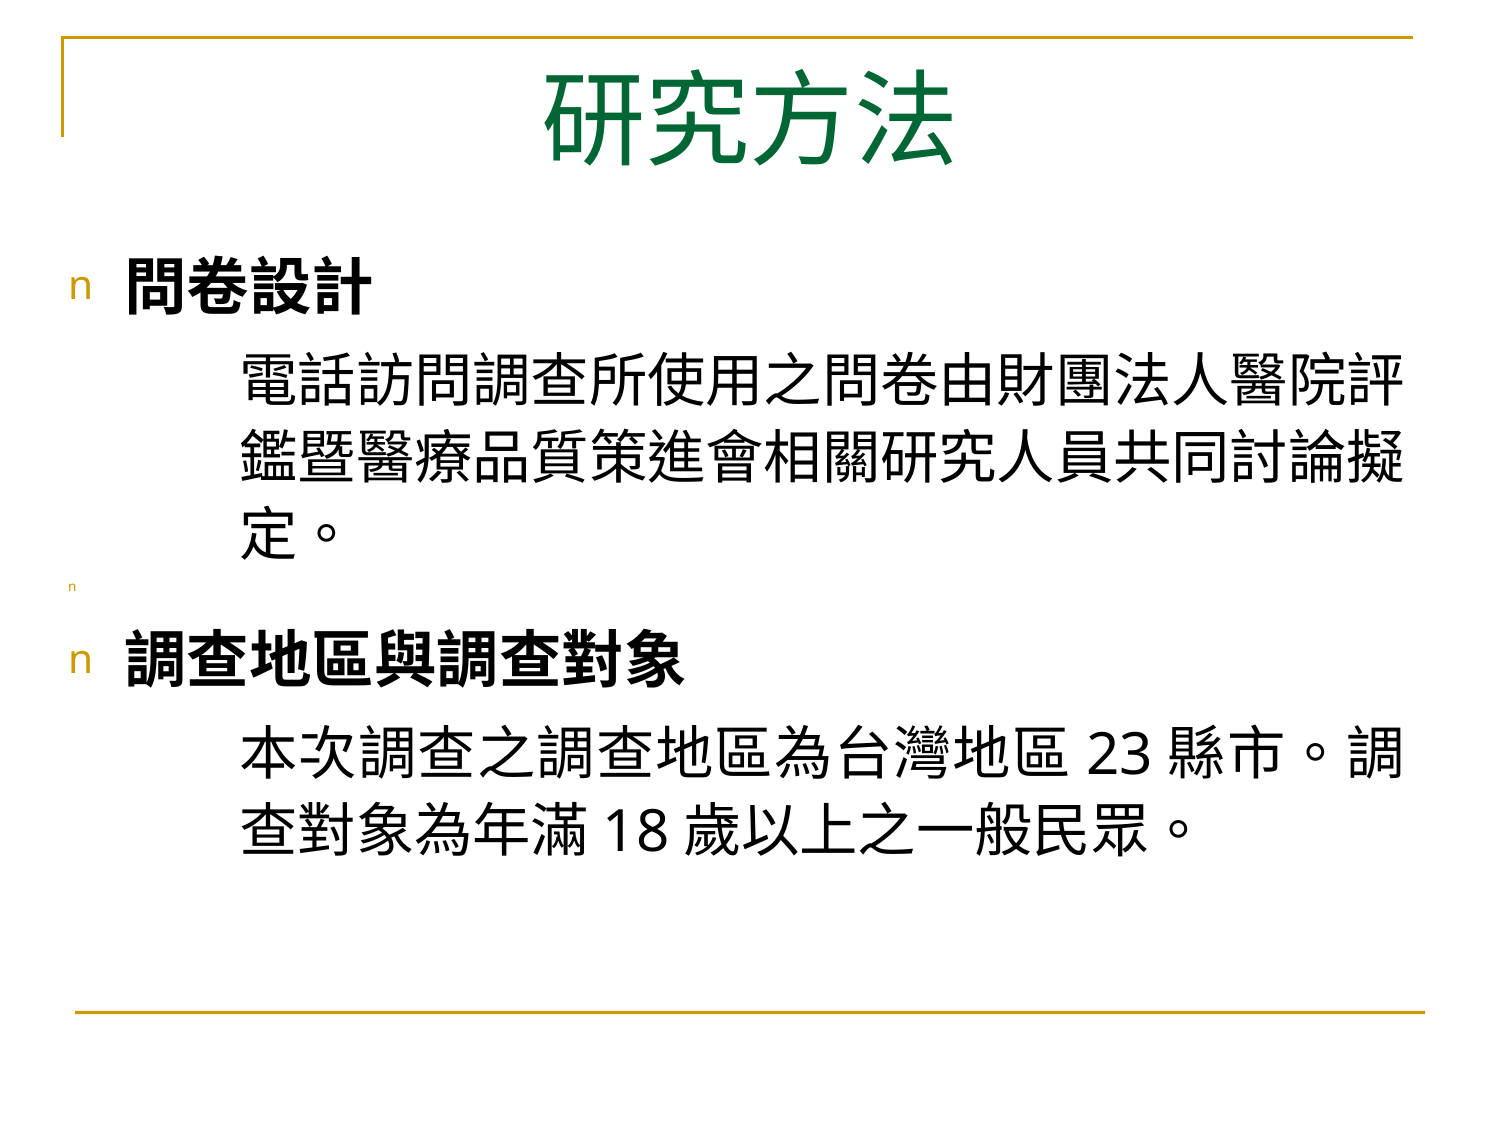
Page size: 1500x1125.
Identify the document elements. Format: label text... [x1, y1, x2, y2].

list 問卷設計 電話訪問調查所使用之問卷由財團法人醫院評鑑暨醫療品質策進會相關研究人員共同討論擬定。 調查地區與調查對象 本次調查之調查地區為台灣地區23縣市。調查對象為年滿18歲以上之一般民眾。 [53, 231, 1424, 1095]
title 研究方法 [75, 45, 1426, 201]
